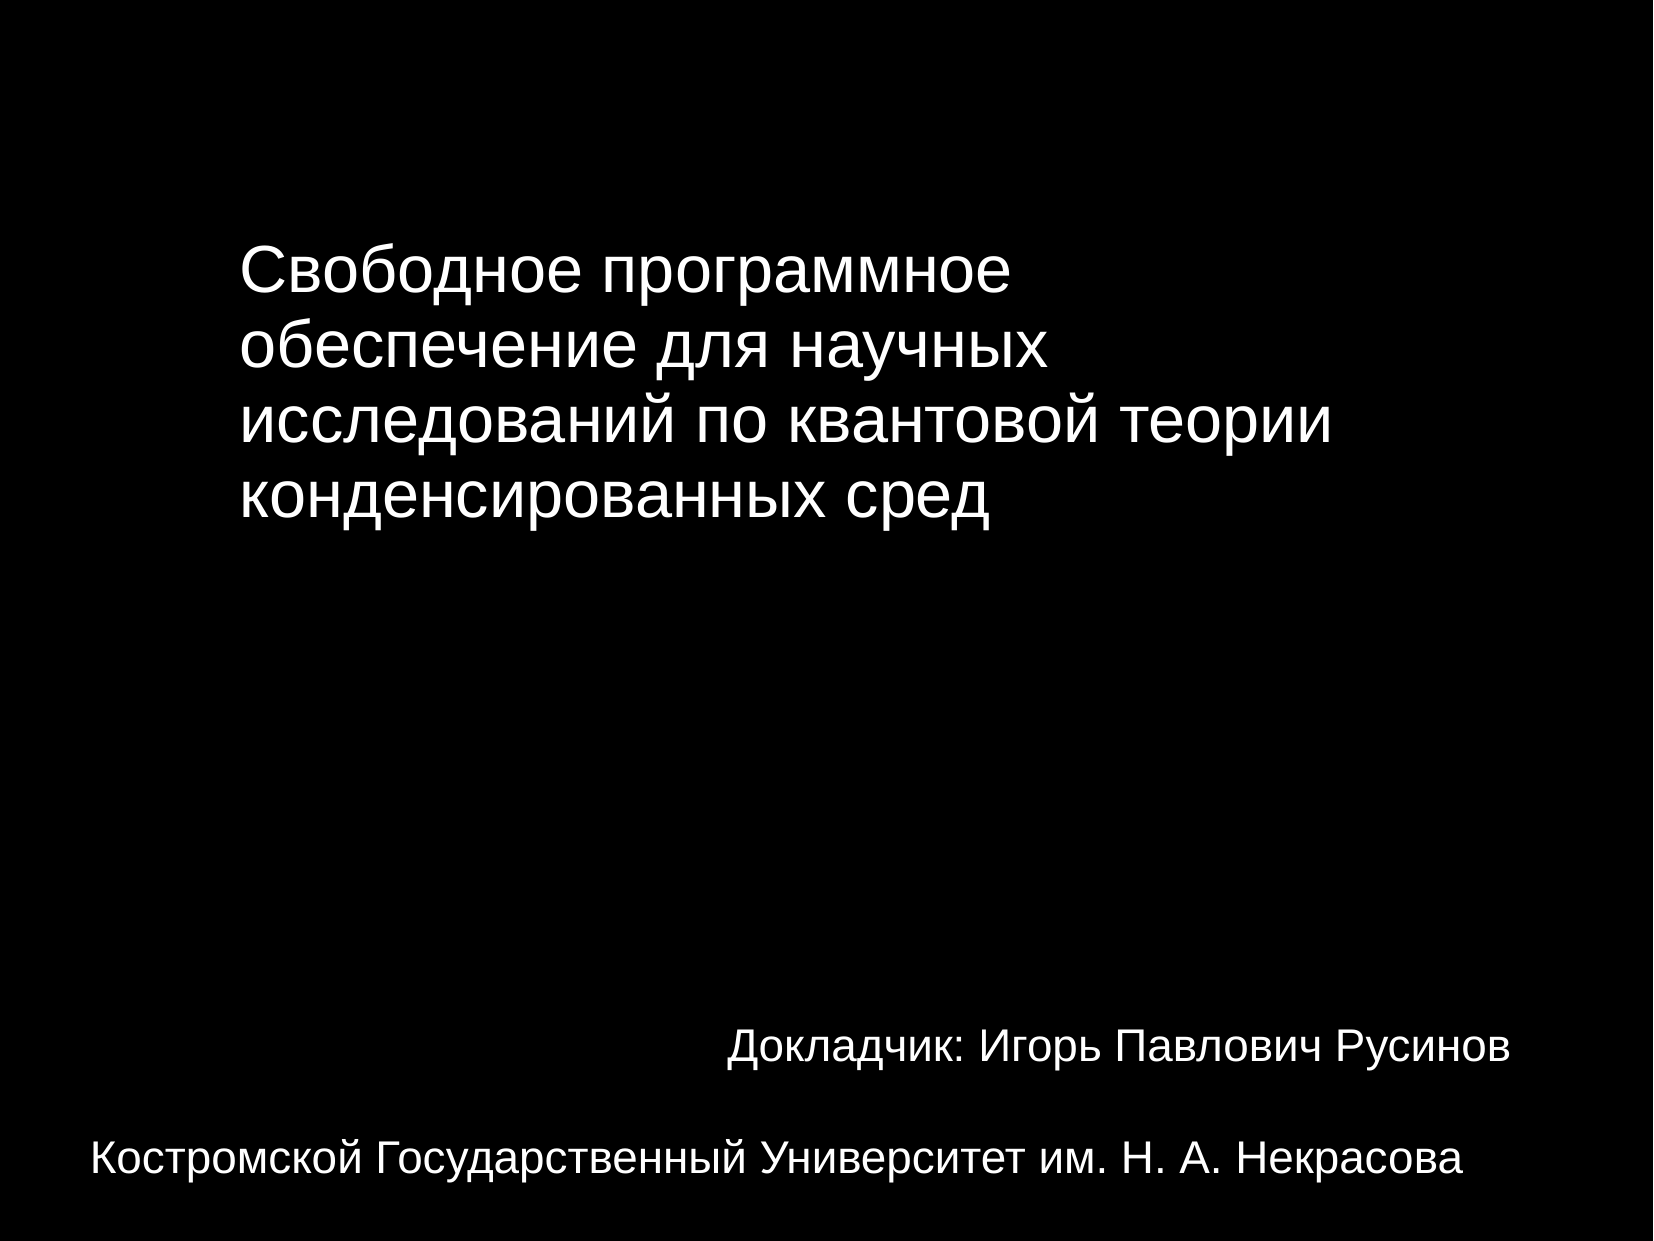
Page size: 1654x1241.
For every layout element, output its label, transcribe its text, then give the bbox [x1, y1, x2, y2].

text_box Свободное программное обеспечение для научных исследований по квантовой теории конденсированных сред [225, 225, 1426, 539]
text_box Костромской Государственный Университет им. Н. А. Некрасова [75, 1125, 1538, 1191]
text_box Докладчик: Игорь Павлович Русинов [712, 1012, 1538, 1079]
